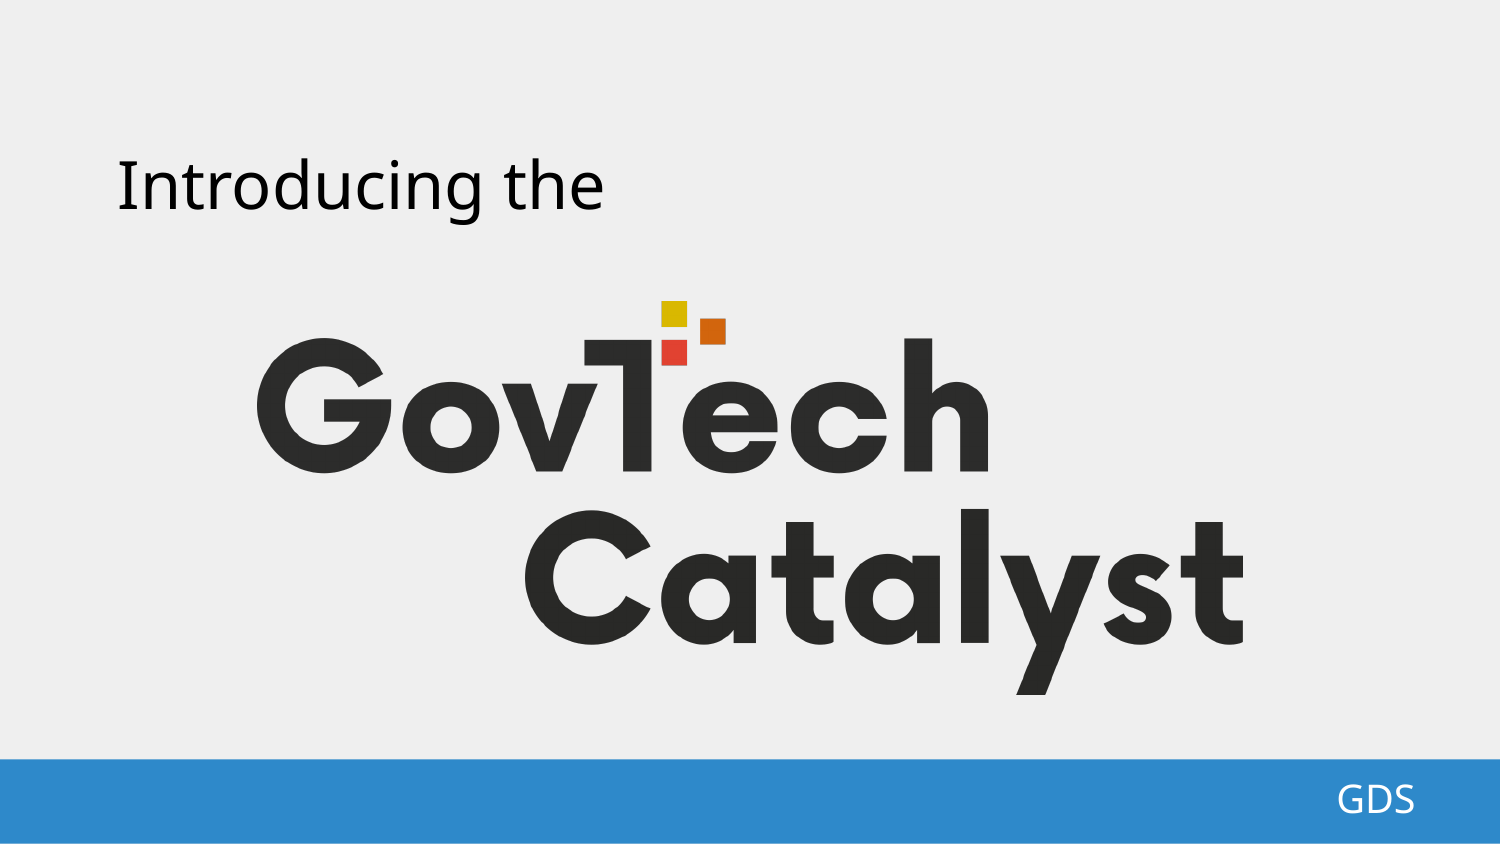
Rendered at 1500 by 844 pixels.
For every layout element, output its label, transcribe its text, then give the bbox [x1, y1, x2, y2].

picture [257, 301, 1243, 695]
text_box Introducing the [114, 47, 1386, 317]
